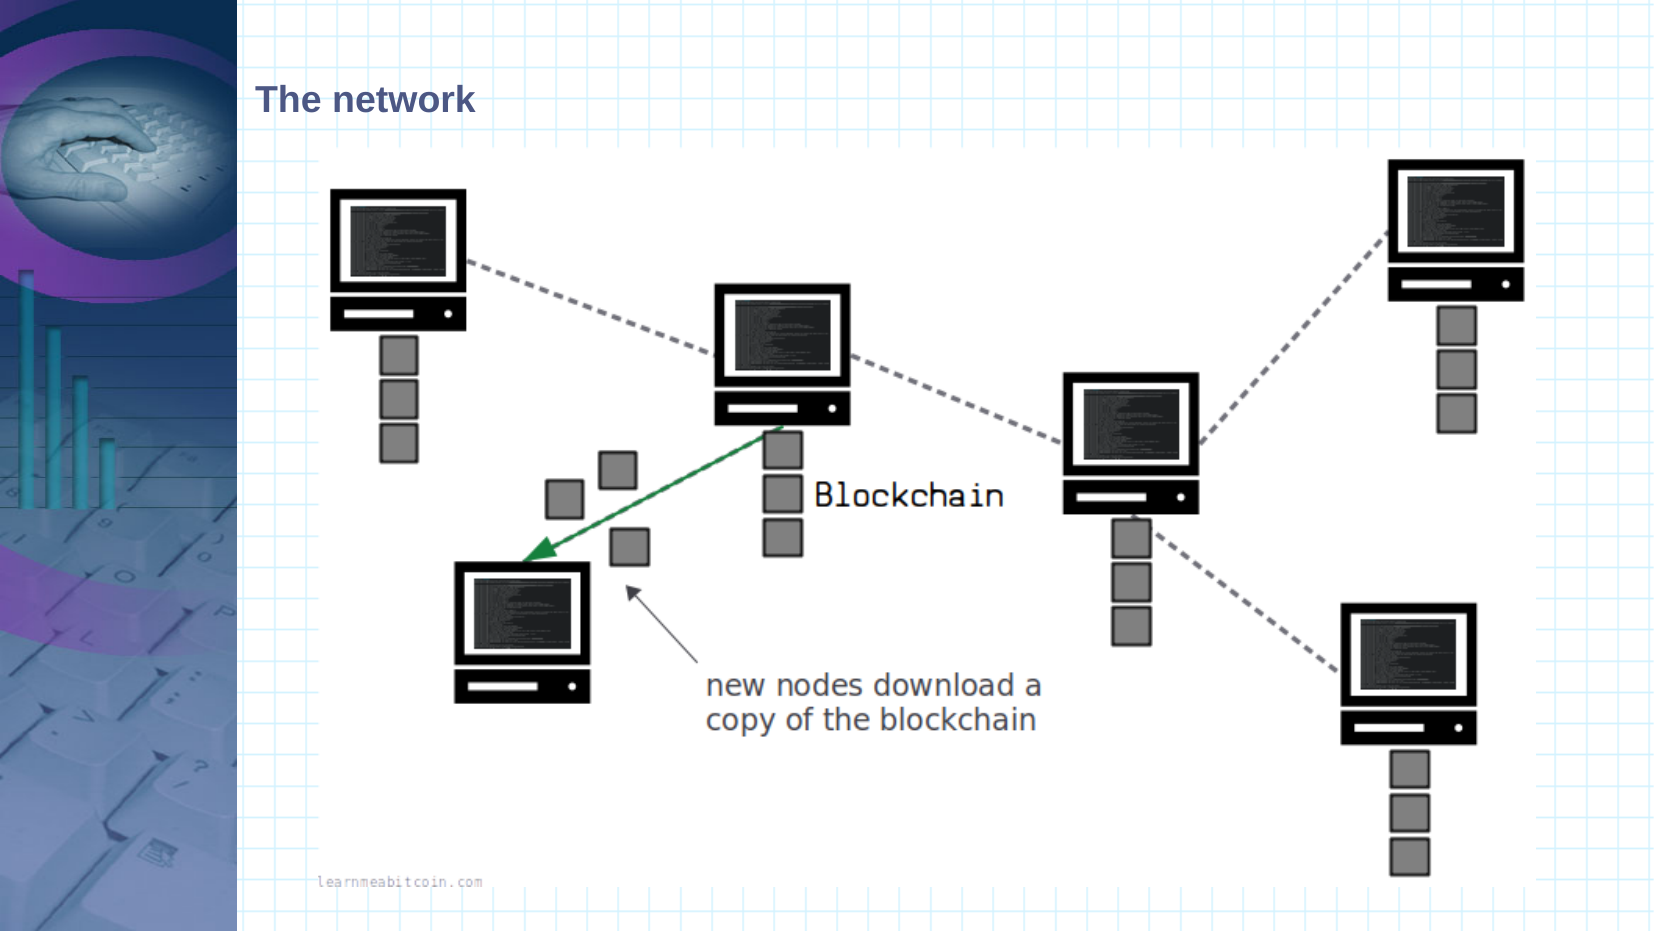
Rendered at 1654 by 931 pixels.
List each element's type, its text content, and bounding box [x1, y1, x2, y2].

picture [0, 0, 1654, 931]
title The network [254, 21, 1640, 178]
